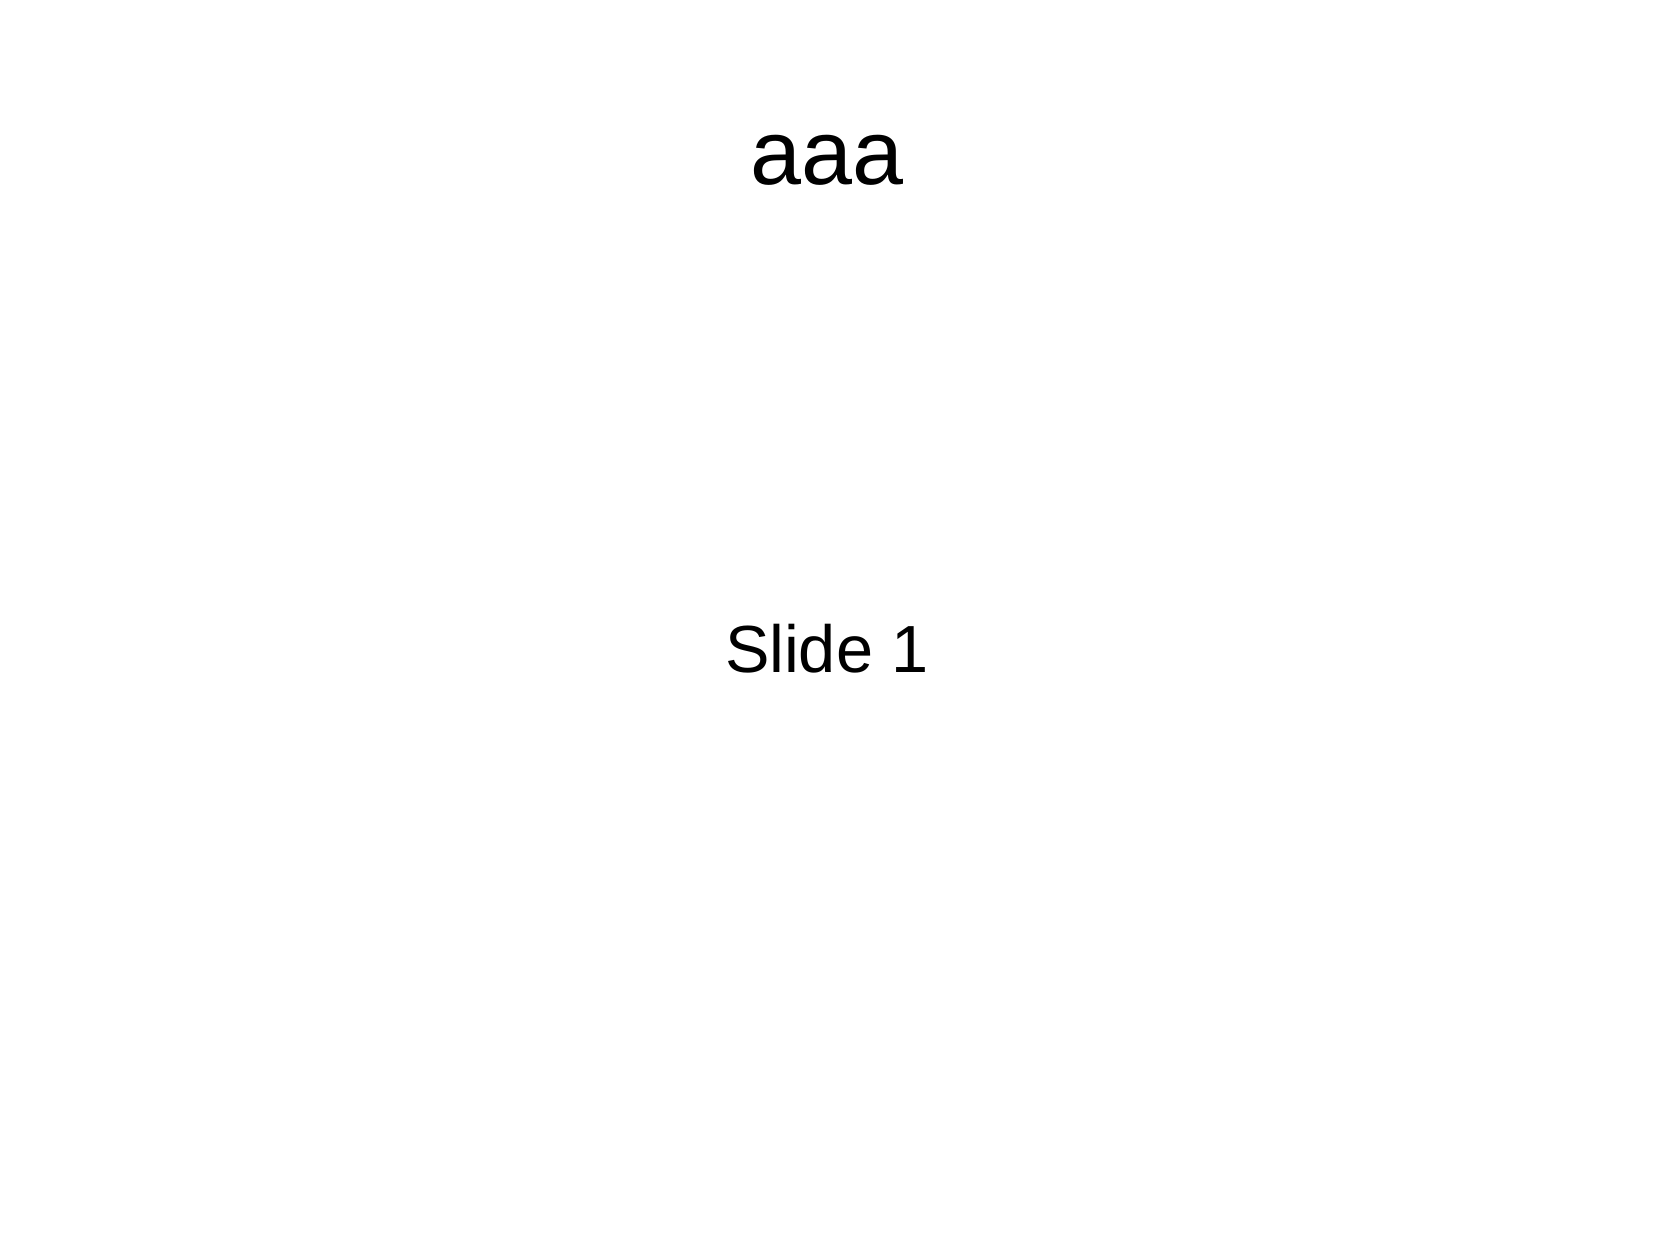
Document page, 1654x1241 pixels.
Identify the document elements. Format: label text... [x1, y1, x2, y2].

title aaa [82, 49, 1571, 257]
subtitle <slide-name> [82, 290, 1571, 1010]
